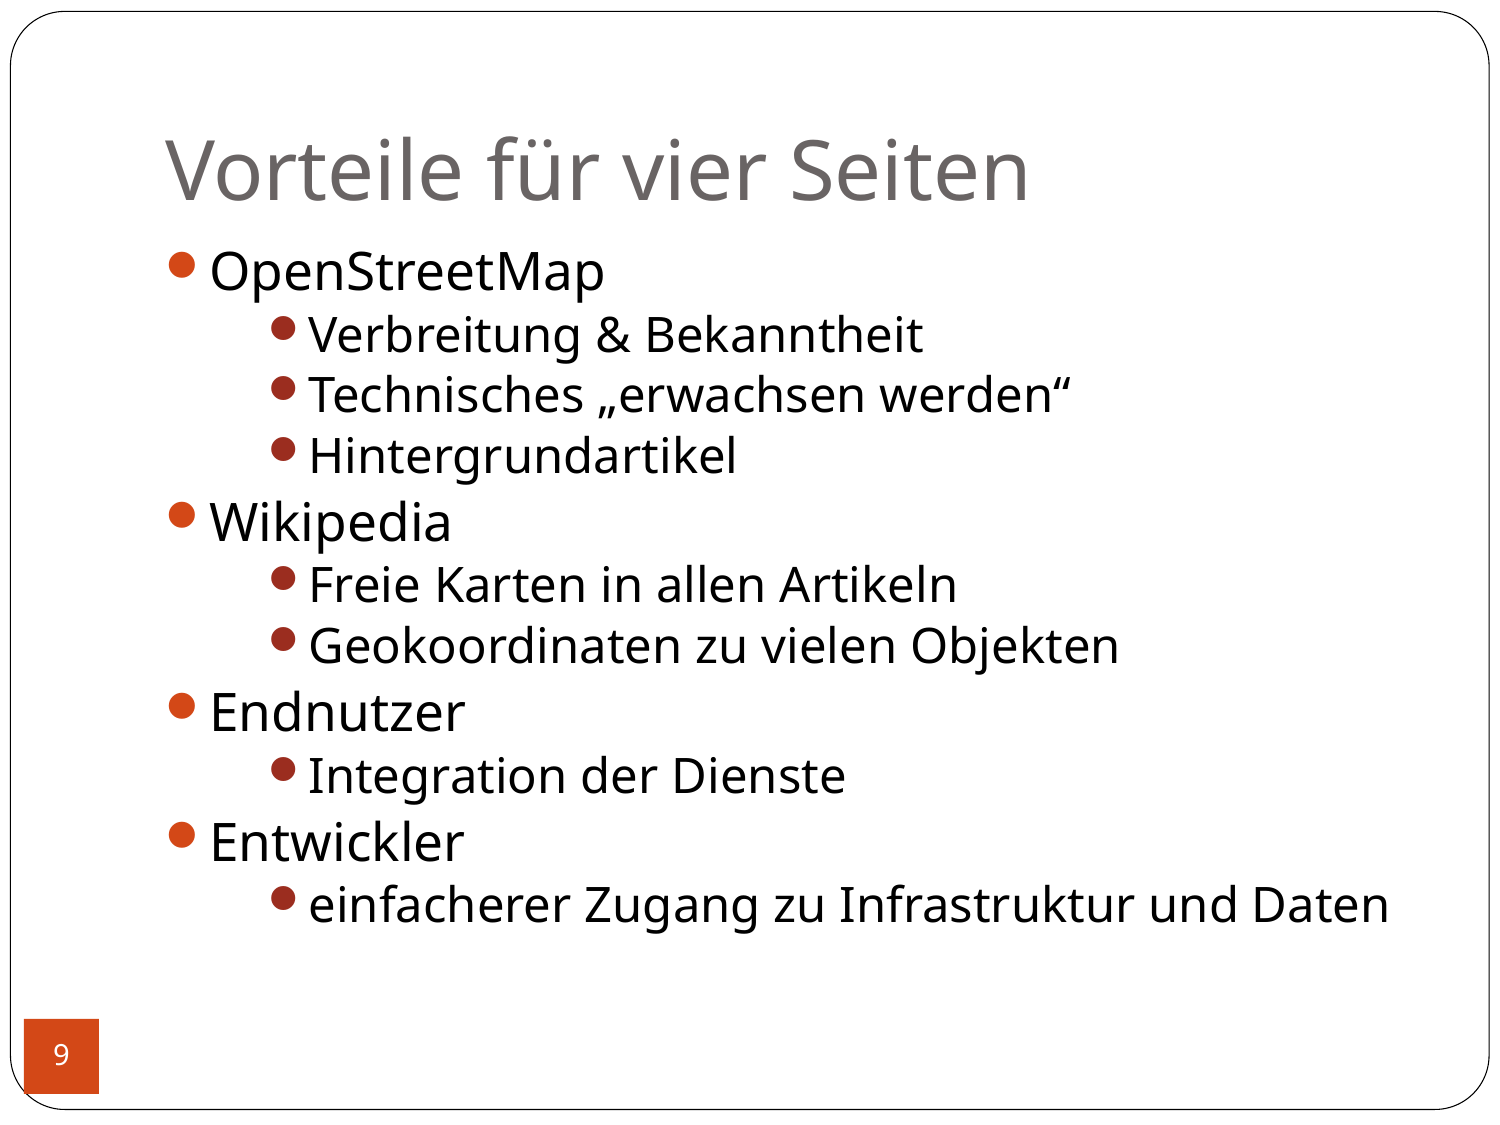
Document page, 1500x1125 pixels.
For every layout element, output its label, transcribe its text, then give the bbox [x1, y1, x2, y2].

list OpenStreetMap Verbreitung & Bekanntheit Technisches „erwachsen werden“ Hintergrundartikel Wikipedia Freie Karten in allen Artikeln Geokoordinaten zu vielen Objekten Endnutzer Integration der Dienste Entwickler einfacherer Zugang zu Infrastruktur und Daten [150, 237, 1426, 988]
text_box 9 [23, 1018, 99, 1094]
title Vorteile für vier Seiten [150, 45, 1426, 233]
